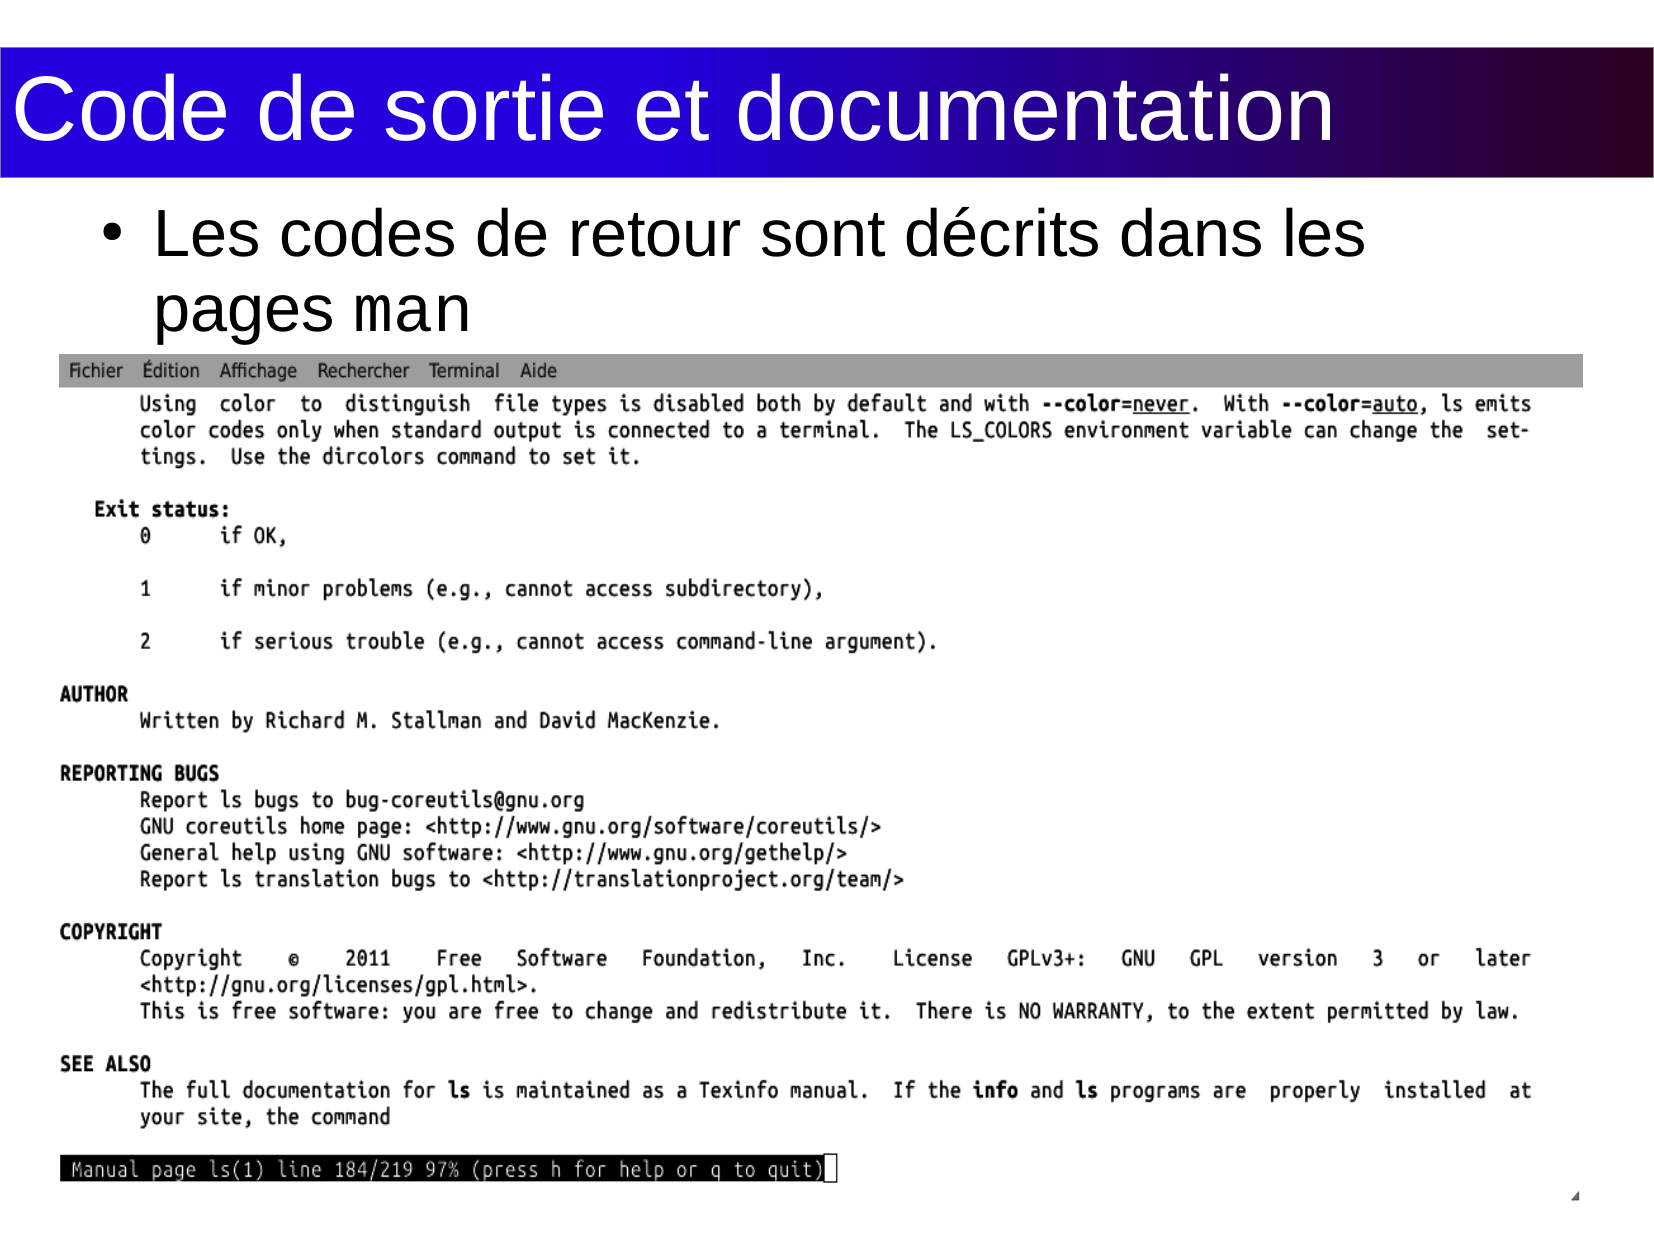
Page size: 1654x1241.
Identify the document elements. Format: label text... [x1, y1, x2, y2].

picture [59, 354, 1583, 1205]
title Code de sortie et documentation [11, 5, 1642, 213]
list Les codes de retour sont décrits dans les pages man [82, 195, 1538, 354]
